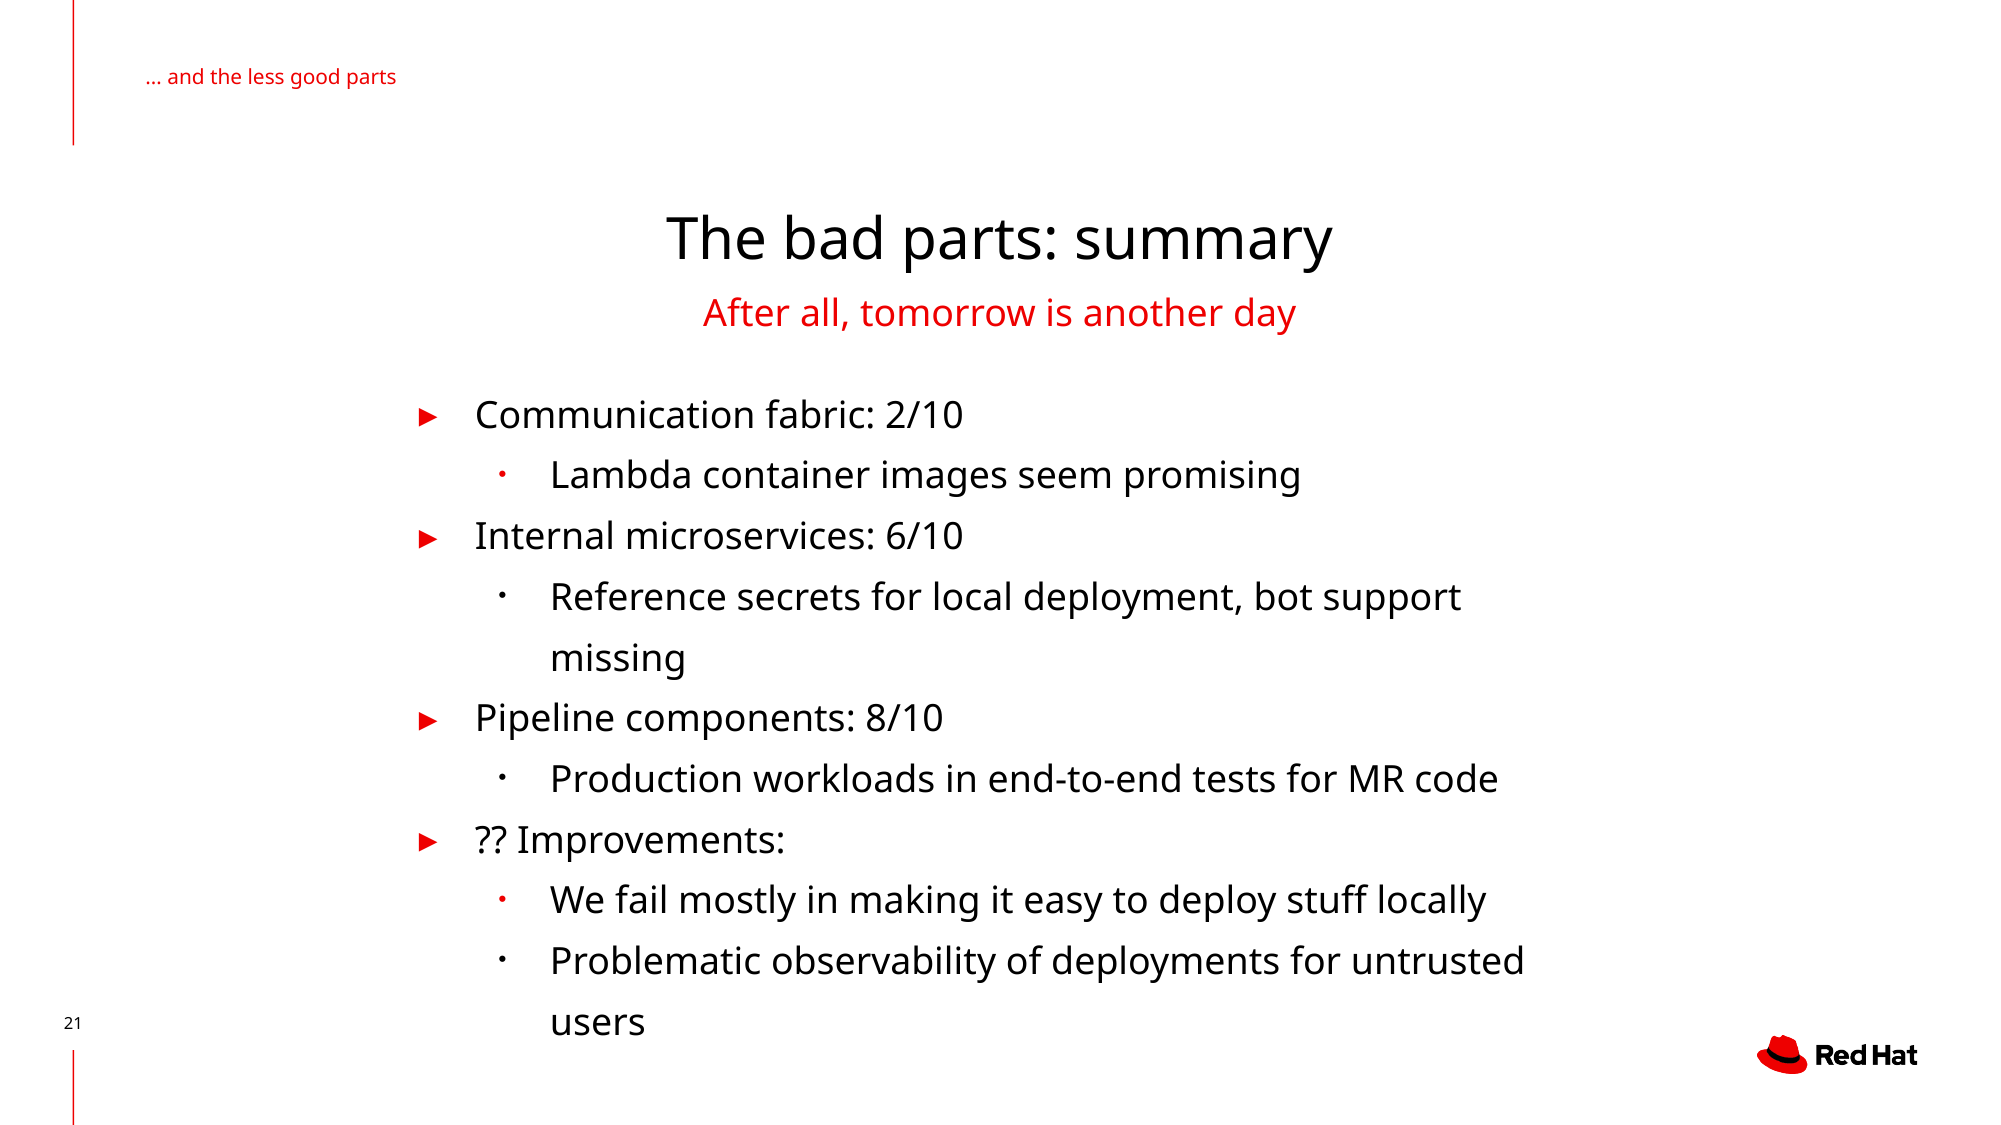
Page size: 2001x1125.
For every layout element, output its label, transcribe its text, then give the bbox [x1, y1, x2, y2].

subtitle … and the less good parts [73, 9, 919, 143]
list Communication fabric: 2/10 Lambda container images seem promising Internal microservices: 6/10 Reference secrets for local deployment, bot support missing Pipeline components: 8/10 Production workloads in end-to-end tests for MR code ?? Improvements: We fail mostly in making it easy to deploy stuff locally Problematic observability of deployments for untrusted users [399, 375, 1600, 975]
subtitle After all, tomorrow is another day [145, 271, 1855, 320]
picture [1757, 1035, 1918, 1074]
slide_number <number> [13, 1012, 134, 1036]
title The bad parts: summary [145, 180, 1855, 271]
